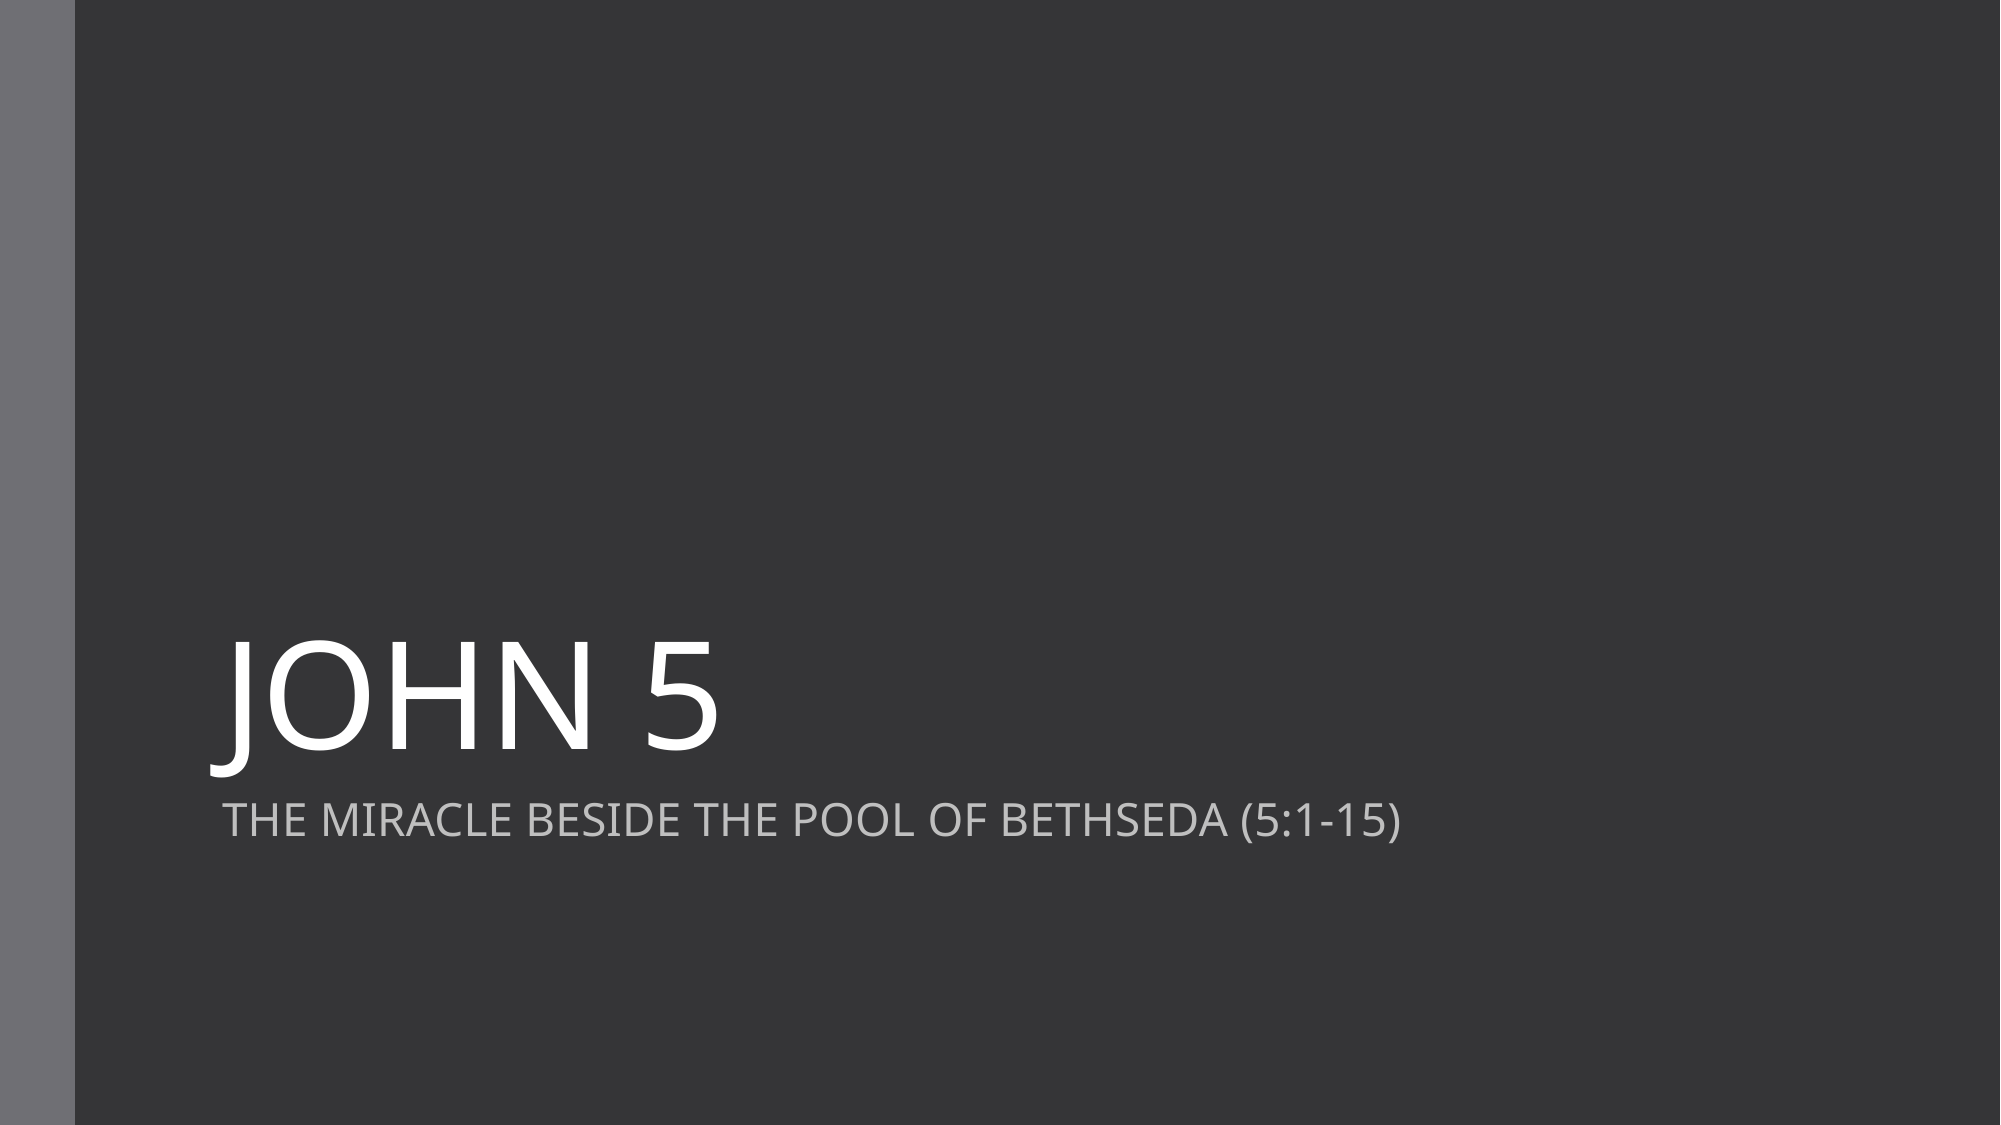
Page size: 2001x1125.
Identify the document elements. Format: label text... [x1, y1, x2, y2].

title JOHN 5 [206, 124, 1752, 787]
subtitle THE MIRACLE BESIDE THE POOL OF BETHSEDA (5:1-15) [206, 787, 1752, 1066]
